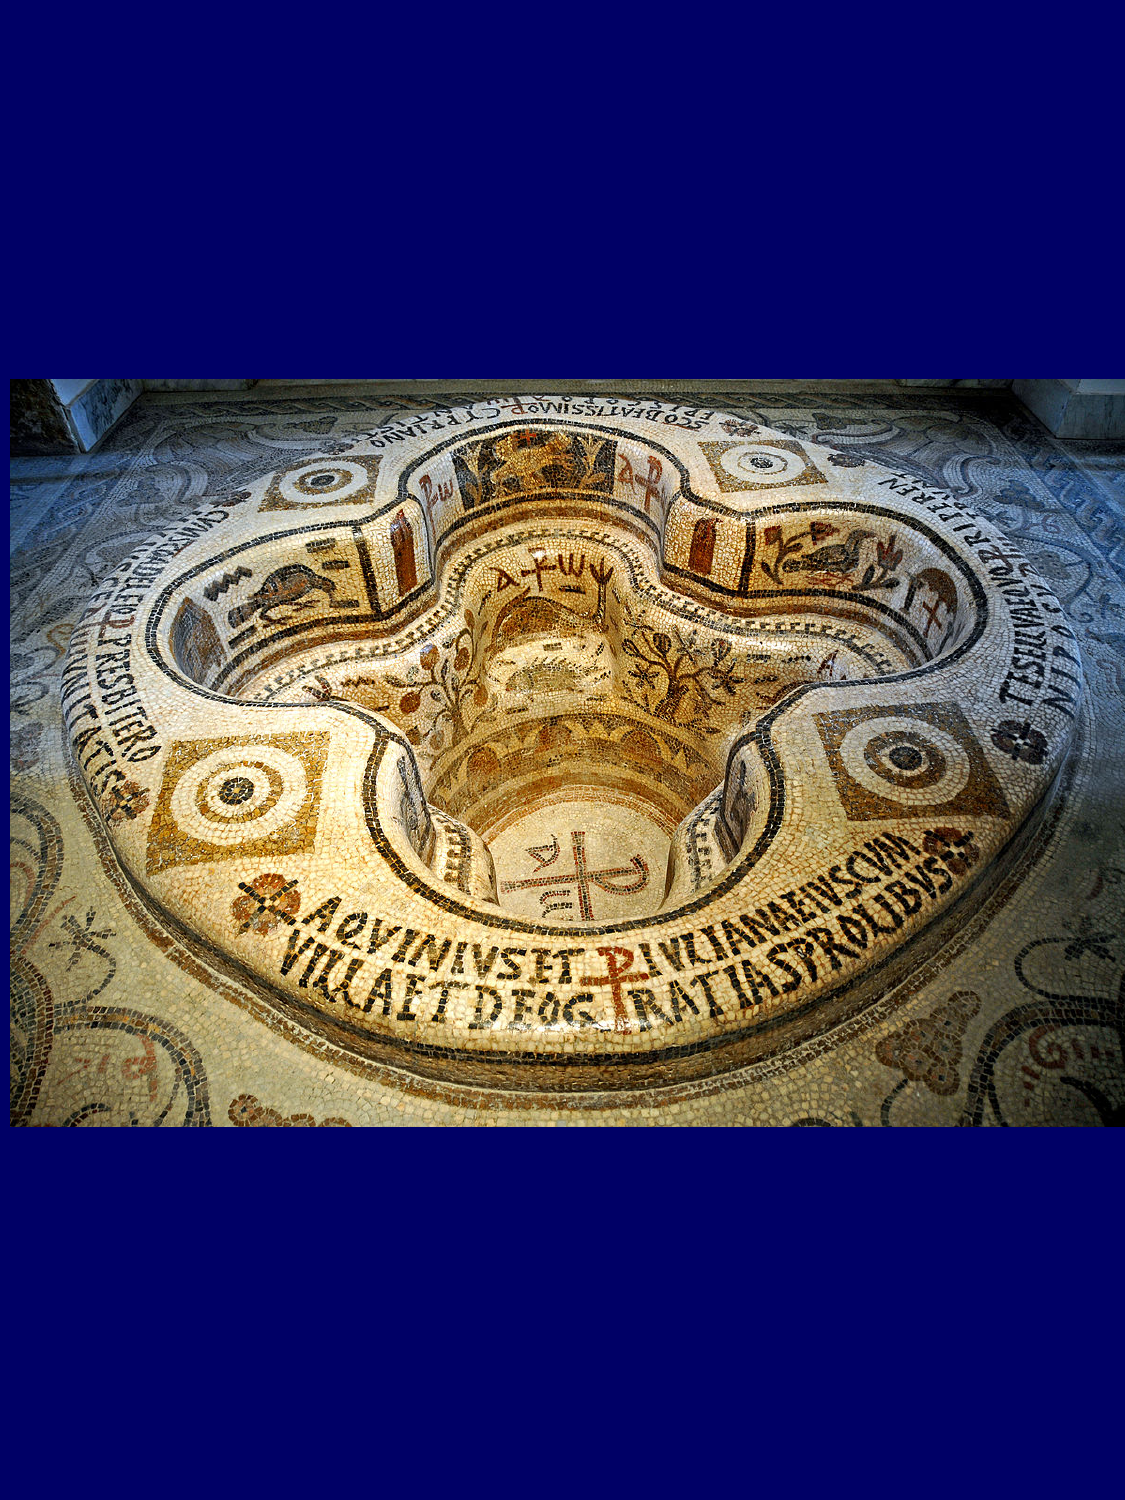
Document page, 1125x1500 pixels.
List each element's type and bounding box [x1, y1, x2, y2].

picture [10, 379, 1125, 1127]
